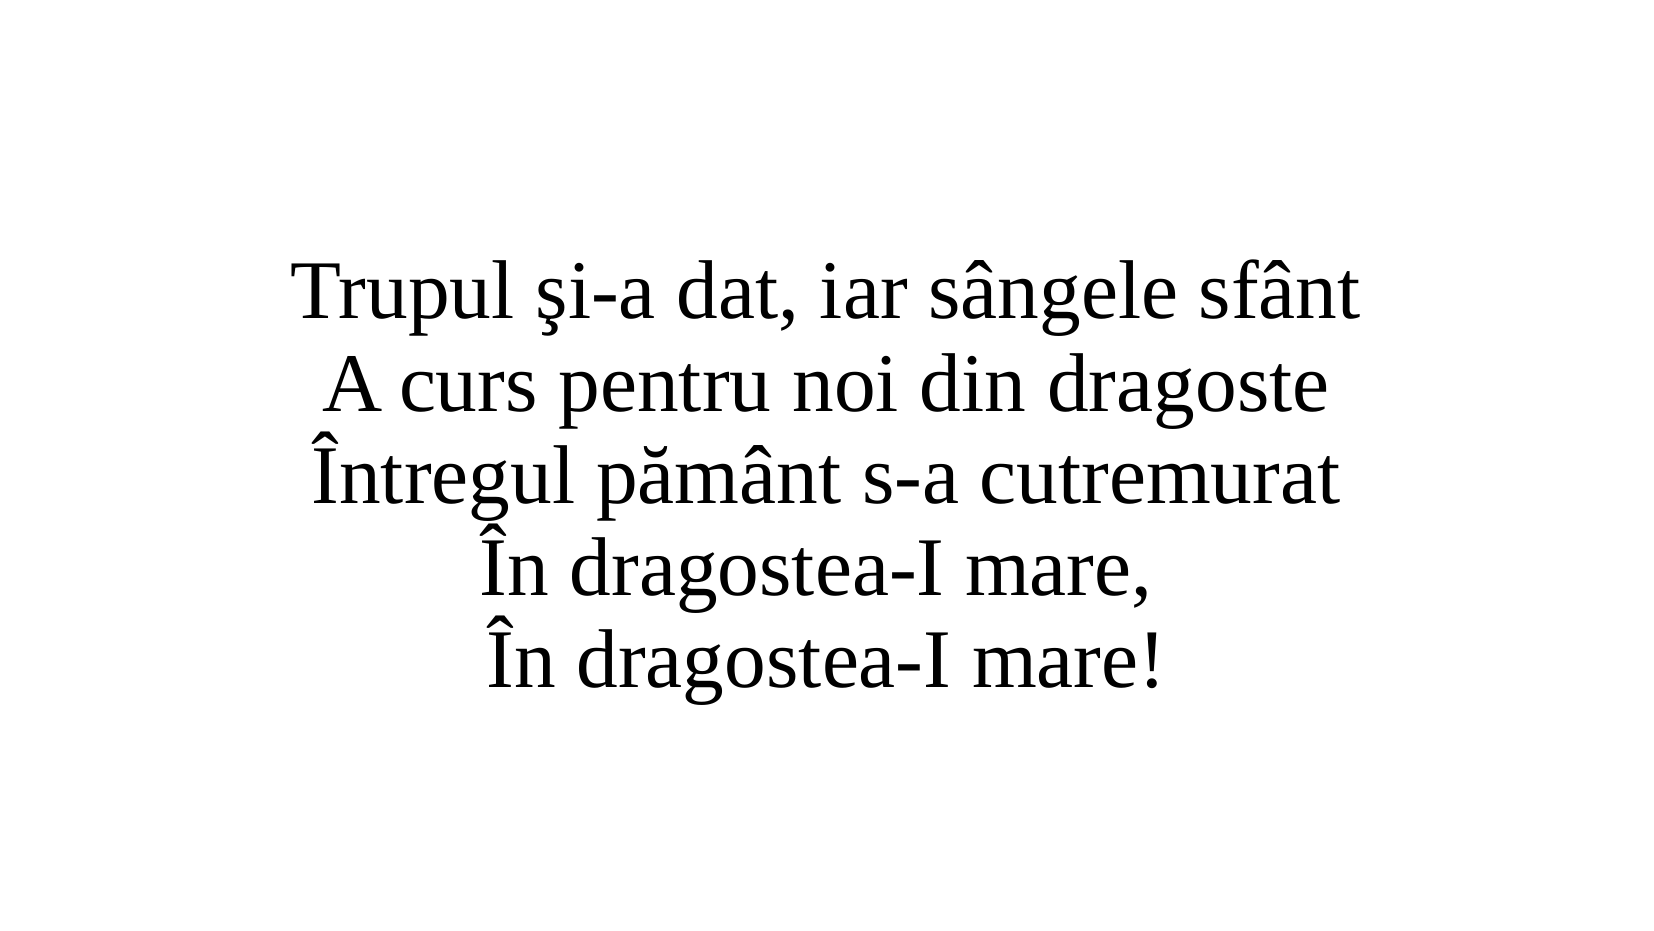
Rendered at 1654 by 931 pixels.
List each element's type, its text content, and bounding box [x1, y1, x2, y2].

subtitle Trupul şi-a dat, iar sângele sfânt A curs pentru noi din dragoste Întregul pământ s-a cutremurat În dragostea-I mare, În dragostea-I mare! [165, 205, 1489, 745]
